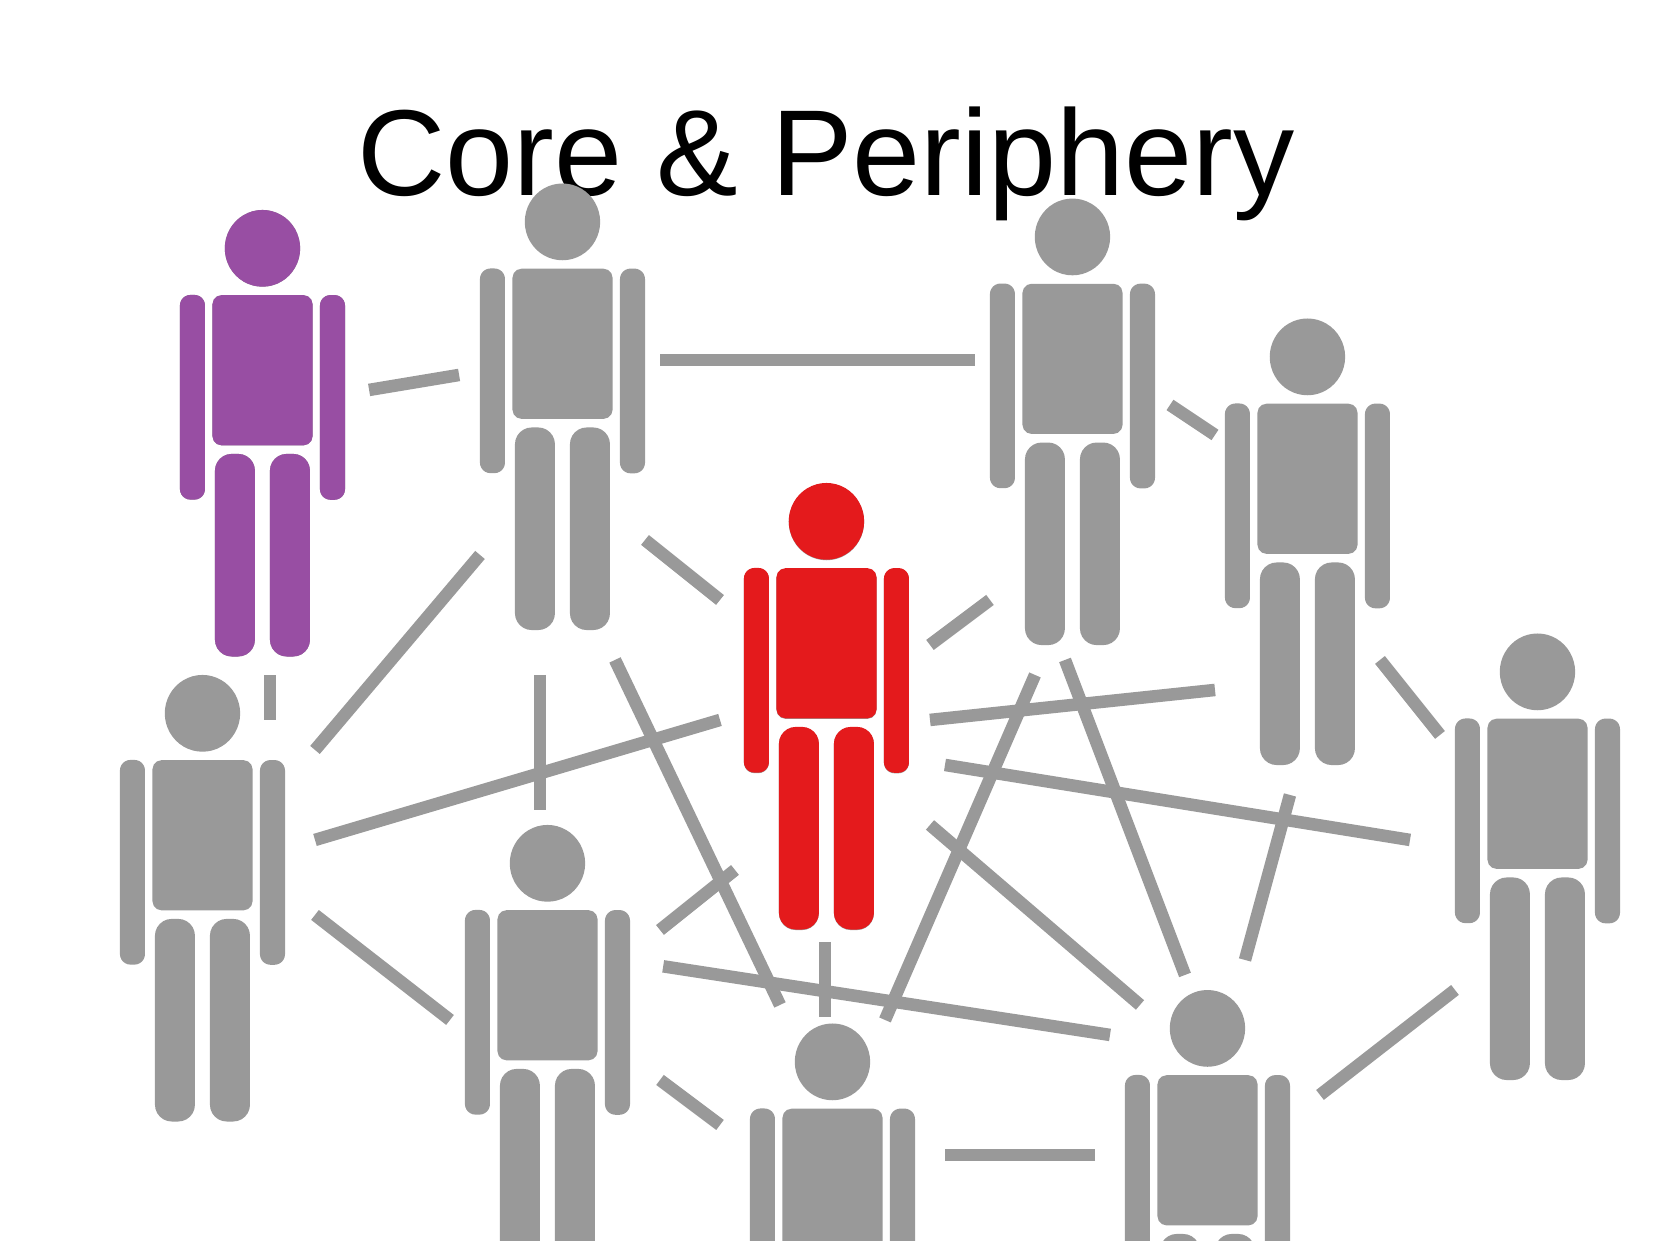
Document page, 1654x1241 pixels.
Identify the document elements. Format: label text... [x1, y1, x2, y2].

text_box [1163, 1233, 1197, 1241]
text_box [1594, 718, 1621, 924]
text_box [209, 918, 250, 1122]
text_box [1314, 562, 1355, 766]
text_box [1259, 562, 1300, 766]
text_box [1129, 283, 1156, 489]
text_box [743, 567, 769, 774]
text_box [1264, 1075, 1291, 1241]
text_box [776, 568, 877, 719]
text_box [1269, 318, 1346, 396]
text_box [569, 427, 610, 631]
text_box [152, 760, 253, 911]
text_box [259, 760, 286, 965]
text_box [554, 1068, 595, 1241]
text_box [788, 482, 865, 561]
text_box [1257, 403, 1358, 554]
text_box [464, 909, 490, 1115]
text_box [119, 759, 145, 965]
text_box [319, 295, 346, 500]
text_box [512, 268, 613, 419]
text_box [164, 674, 241, 752]
text_box [833, 726, 874, 931]
text_box [1022, 283, 1123, 434]
text_box [1544, 877, 1585, 1081]
text_box [1364, 403, 1390, 609]
text_box [224, 209, 301, 287]
text_box [499, 1068, 540, 1241]
text_box [212, 295, 313, 446]
text_box [749, 1108, 775, 1241]
text_box [1034, 198, 1111, 276]
text_box [1024, 442, 1065, 646]
text_box [269, 453, 310, 657]
text_box [1124, 1074, 1150, 1241]
text_box [889, 1108, 916, 1241]
text_box [1499, 633, 1576, 711]
text_box [1218, 1233, 1252, 1241]
text_box [1169, 990, 1246, 1067]
text_box [989, 283, 1015, 489]
text_box [778, 726, 819, 931]
text_box [883, 568, 909, 774]
text_box [524, 183, 601, 261]
text_box [782, 1108, 883, 1241]
text_box [509, 824, 586, 902]
text_box [154, 918, 195, 1122]
text_box [497, 910, 598, 1061]
title Core & Periphery [82, 49, 1571, 257]
text_box [794, 1023, 871, 1101]
text_box [514, 427, 555, 631]
text_box [1224, 403, 1250, 609]
text_box [1454, 718, 1480, 924]
text_box [479, 268, 505, 474]
text_box [1157, 1075, 1258, 1226]
text_box [604, 910, 631, 1115]
text_box [214, 453, 255, 657]
text_box [1079, 442, 1120, 646]
text_box [1487, 718, 1588, 869]
text_box [179, 294, 205, 500]
text_box [619, 268, 646, 474]
text_box [1489, 877, 1530, 1081]
